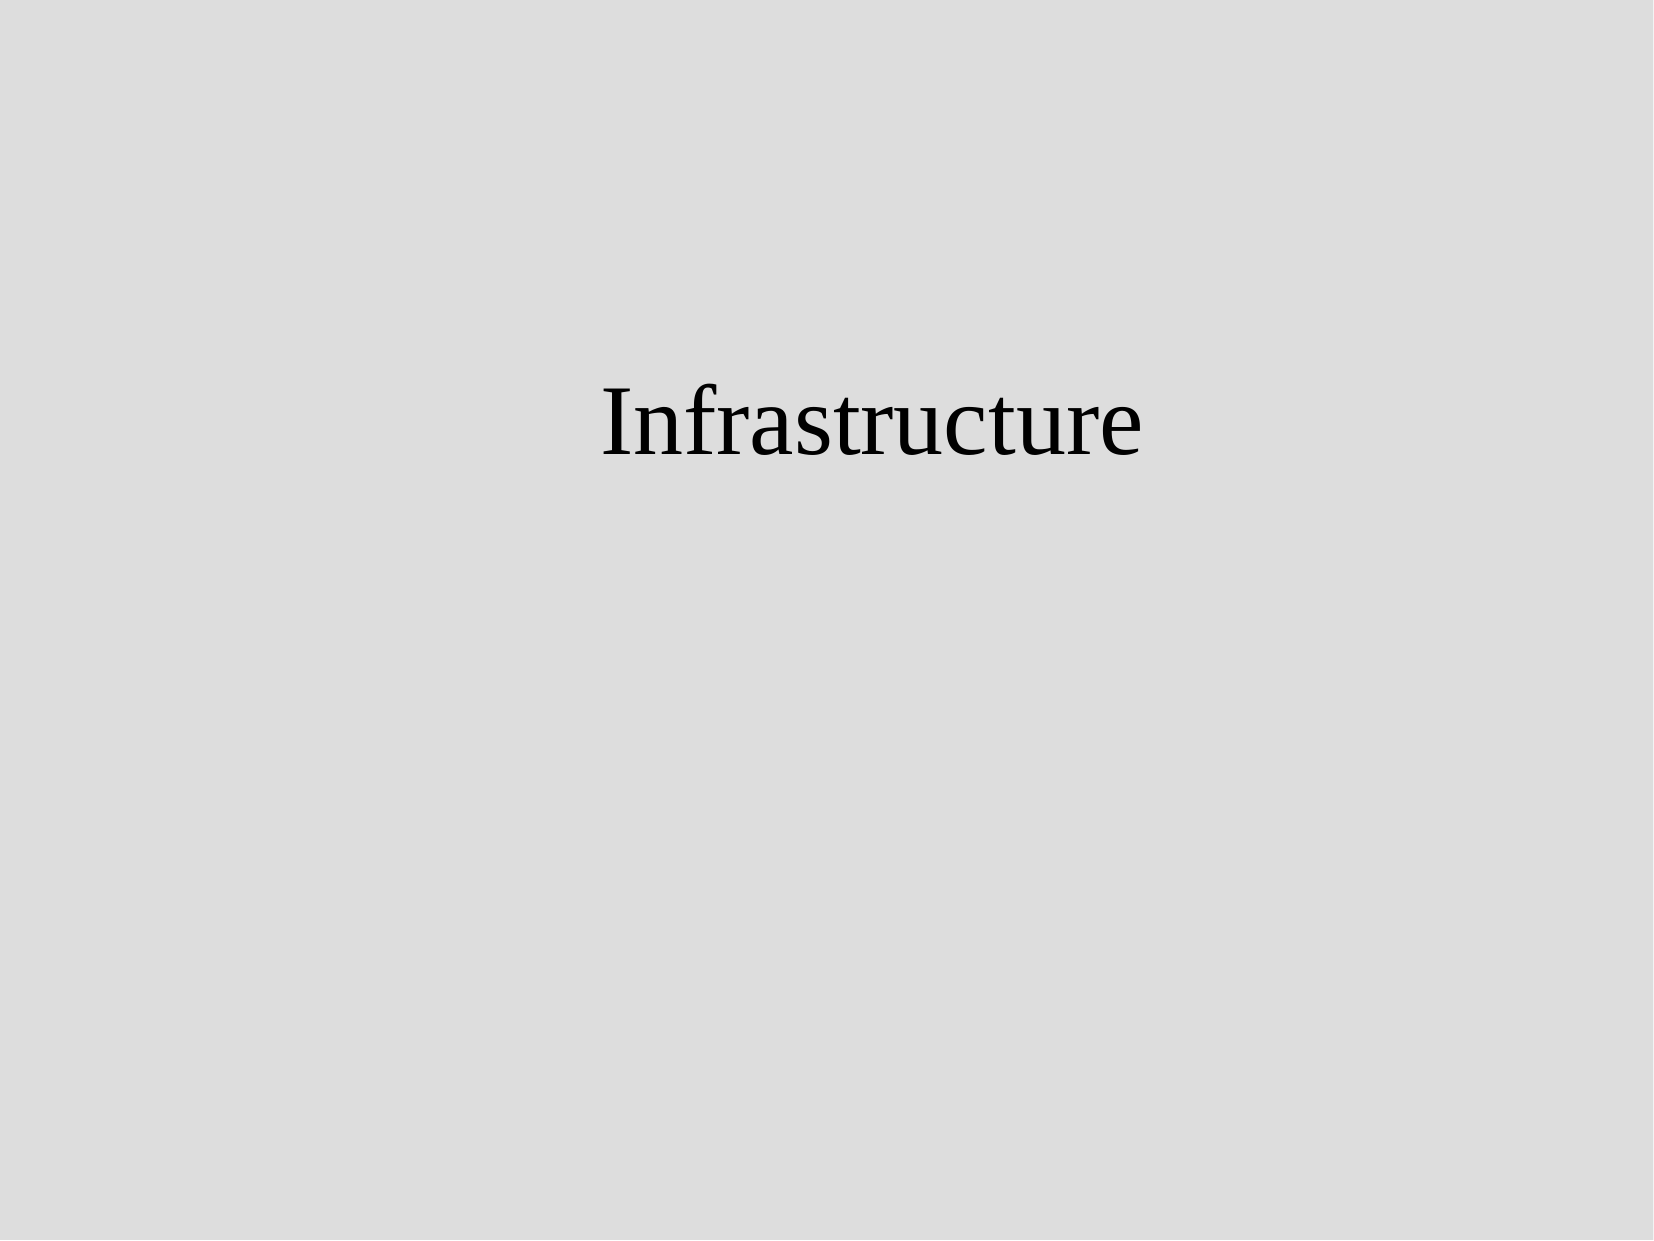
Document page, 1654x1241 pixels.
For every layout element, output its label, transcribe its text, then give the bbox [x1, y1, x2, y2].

text_box Infrastructure [271, 357, 1473, 484]
subtitle [82, 49, 1571, 1010]
